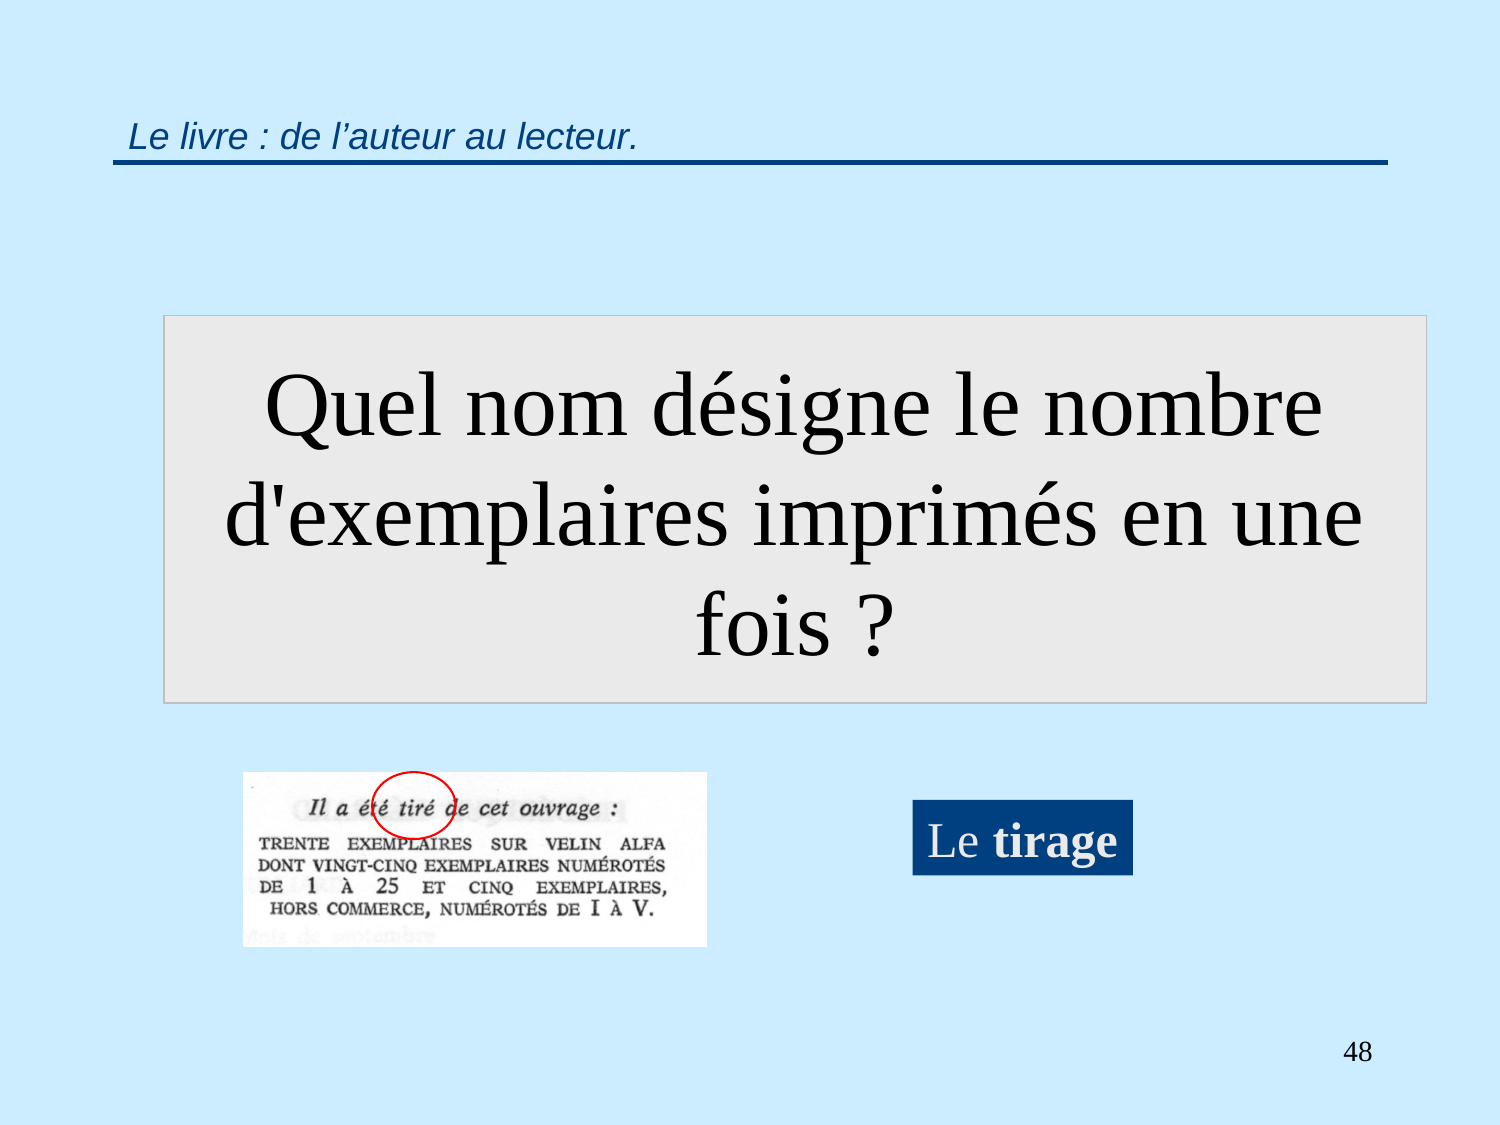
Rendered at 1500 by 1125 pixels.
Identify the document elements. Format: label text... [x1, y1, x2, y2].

picture [243, 772, 707, 947]
text_box Le tirage [912, 799, 1133, 876]
picture [374, 774, 454, 837]
title Quel nom désigne le nombre d'exemplaires imprimés en une fois ? [164, 315, 1427, 703]
text_box Le livre : de l’auteur au lecteur. [113, 104, 655, 160]
